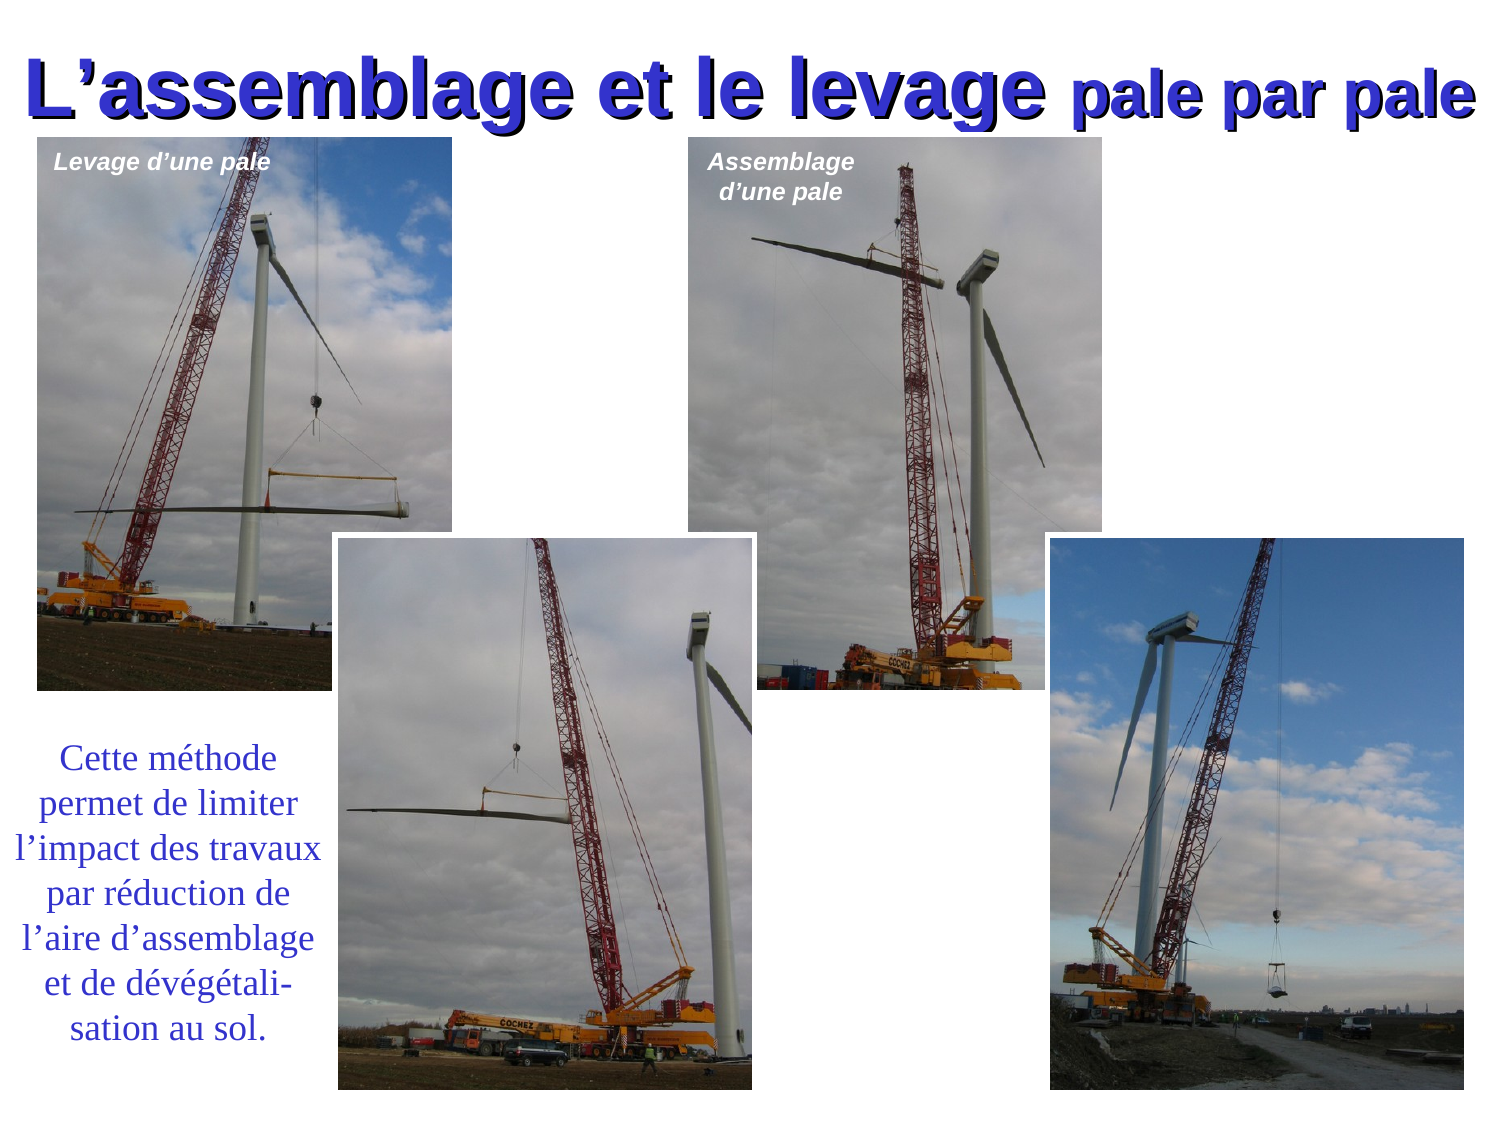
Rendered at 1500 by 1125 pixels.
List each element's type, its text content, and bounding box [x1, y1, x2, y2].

text_box Levage d’une pale [37, 137, 288, 183]
picture [1050, 537, 1465, 1091]
text_box Assemblage d’une pale [687, 137, 876, 213]
picture [337, 537, 752, 1091]
text_box L’assemblage et le levage pale par pale [0, 24, 1500, 141]
text_box Cette méthode permet de limiter l’impact des travaux par réduction de l’aire d’assemblage et de dévégétali-sation au sol. [0, 724, 338, 1056]
picture [37, 137, 452, 691]
picture [687, 137, 1102, 691]
